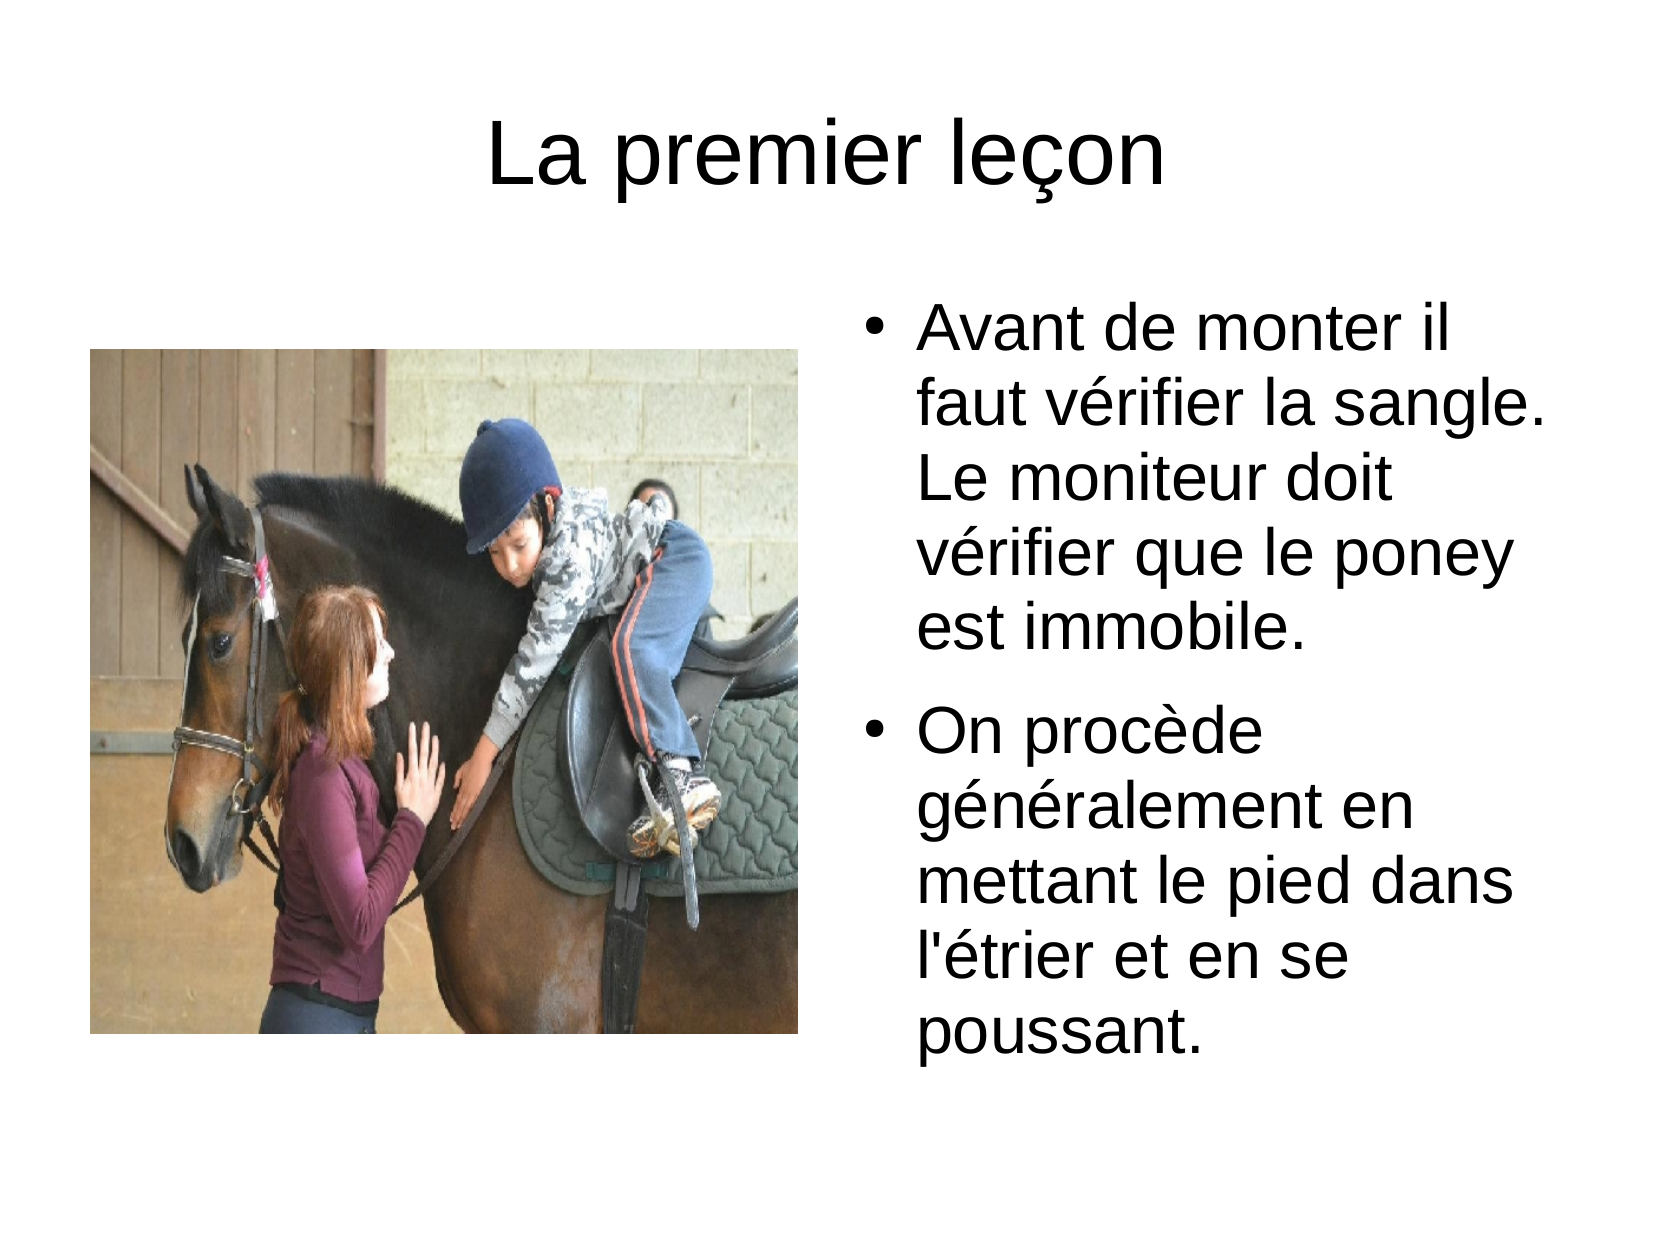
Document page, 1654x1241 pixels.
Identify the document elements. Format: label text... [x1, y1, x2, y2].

list Avant de monter il faut vérifier la sangle. Le moniteur doit vérifier que le poney est immobile. On procède généralement en mettant le pied dans l'étrier et en se poussant. [845, 290, 1572, 1109]
title La premier leçon [82, 49, 1571, 257]
picture [90, 349, 798, 1034]
